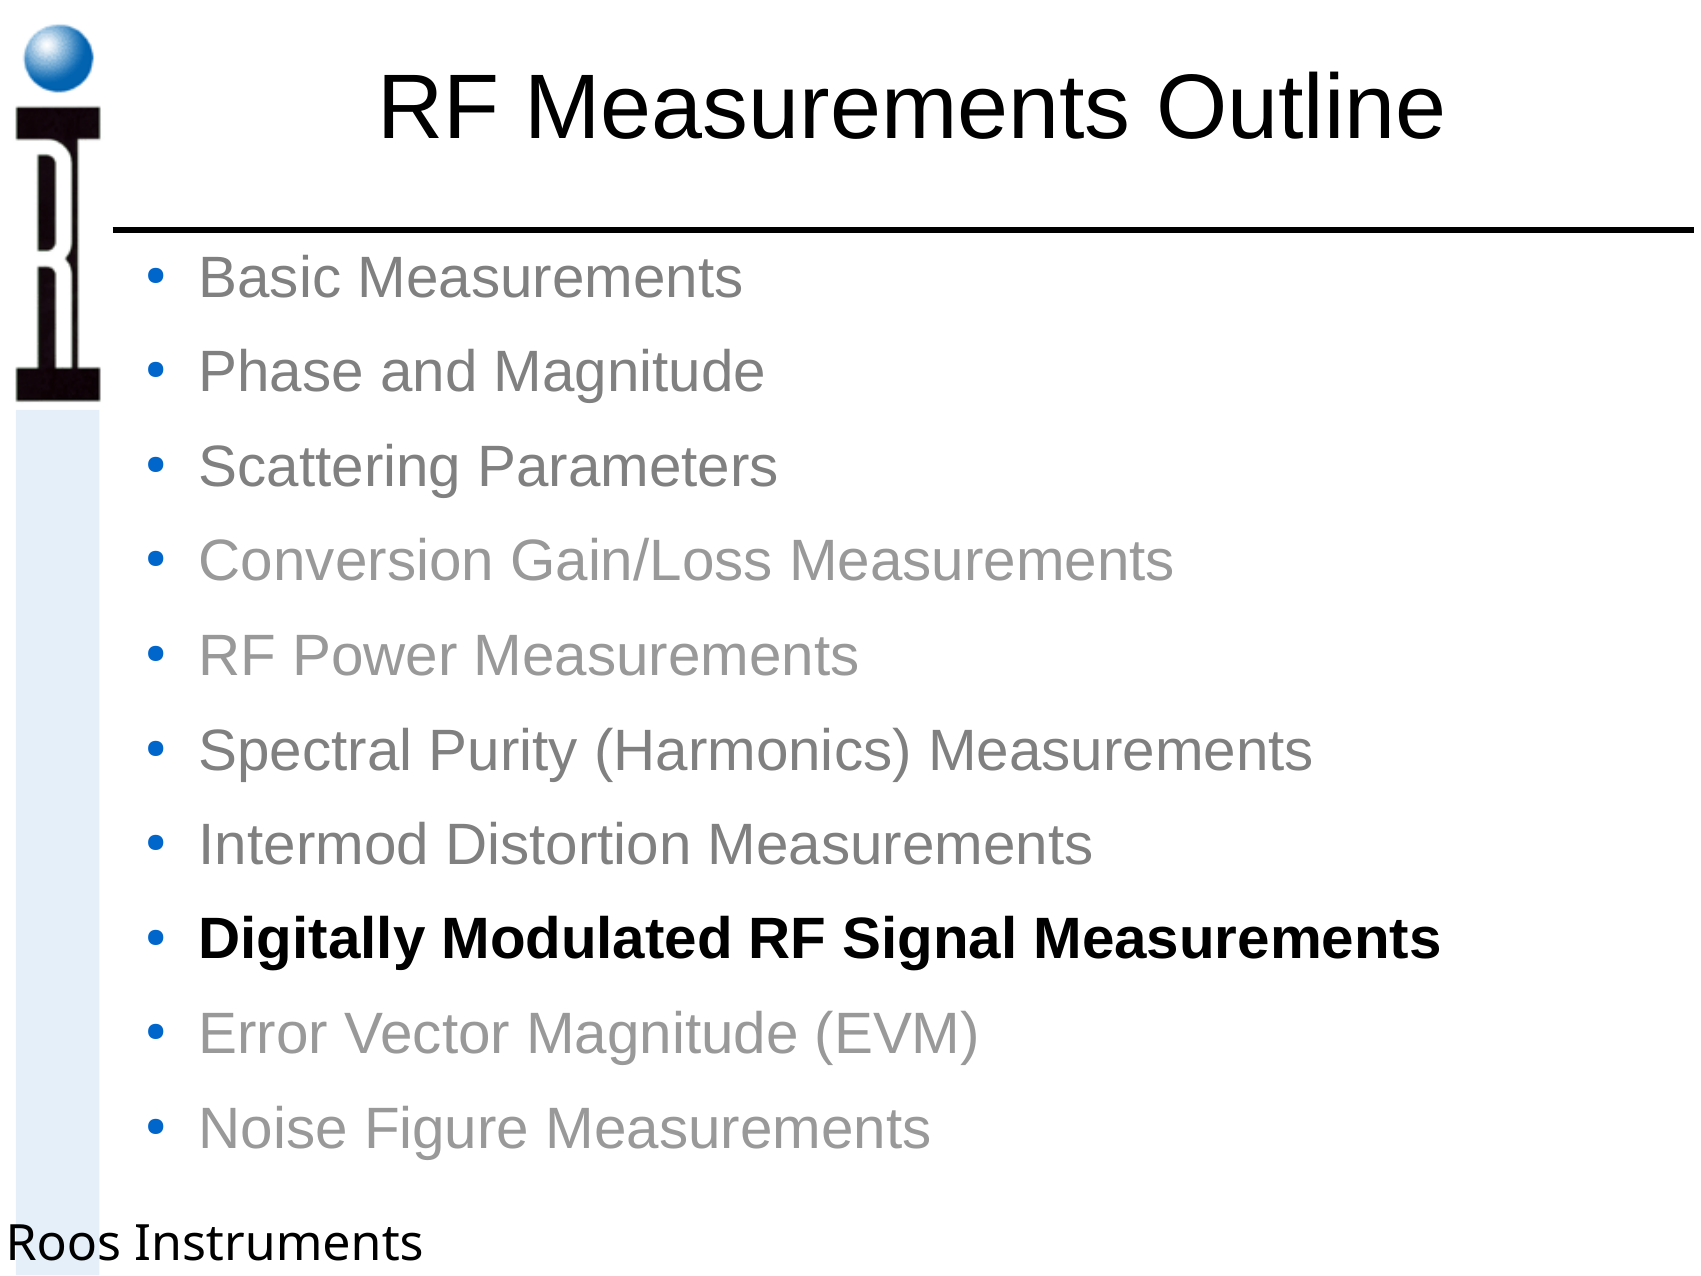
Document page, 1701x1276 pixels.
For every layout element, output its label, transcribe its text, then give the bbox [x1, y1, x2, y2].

list Basic Measurements Phase and Magnitude Scattering Parameters Conversion Gain/Loss Measurements RF Power Measurements Spectral Purity (Harmonics) Measurements Intermod Distortion Measurements Digitally Modulated RF Signal Measurements Error Vector Magnitude (EVM) Noise Figure Measurements [127, 244, 1701, 1160]
picture [11, 20, 106, 409]
title RF Measurements Outline [124, 0, 1701, 214]
